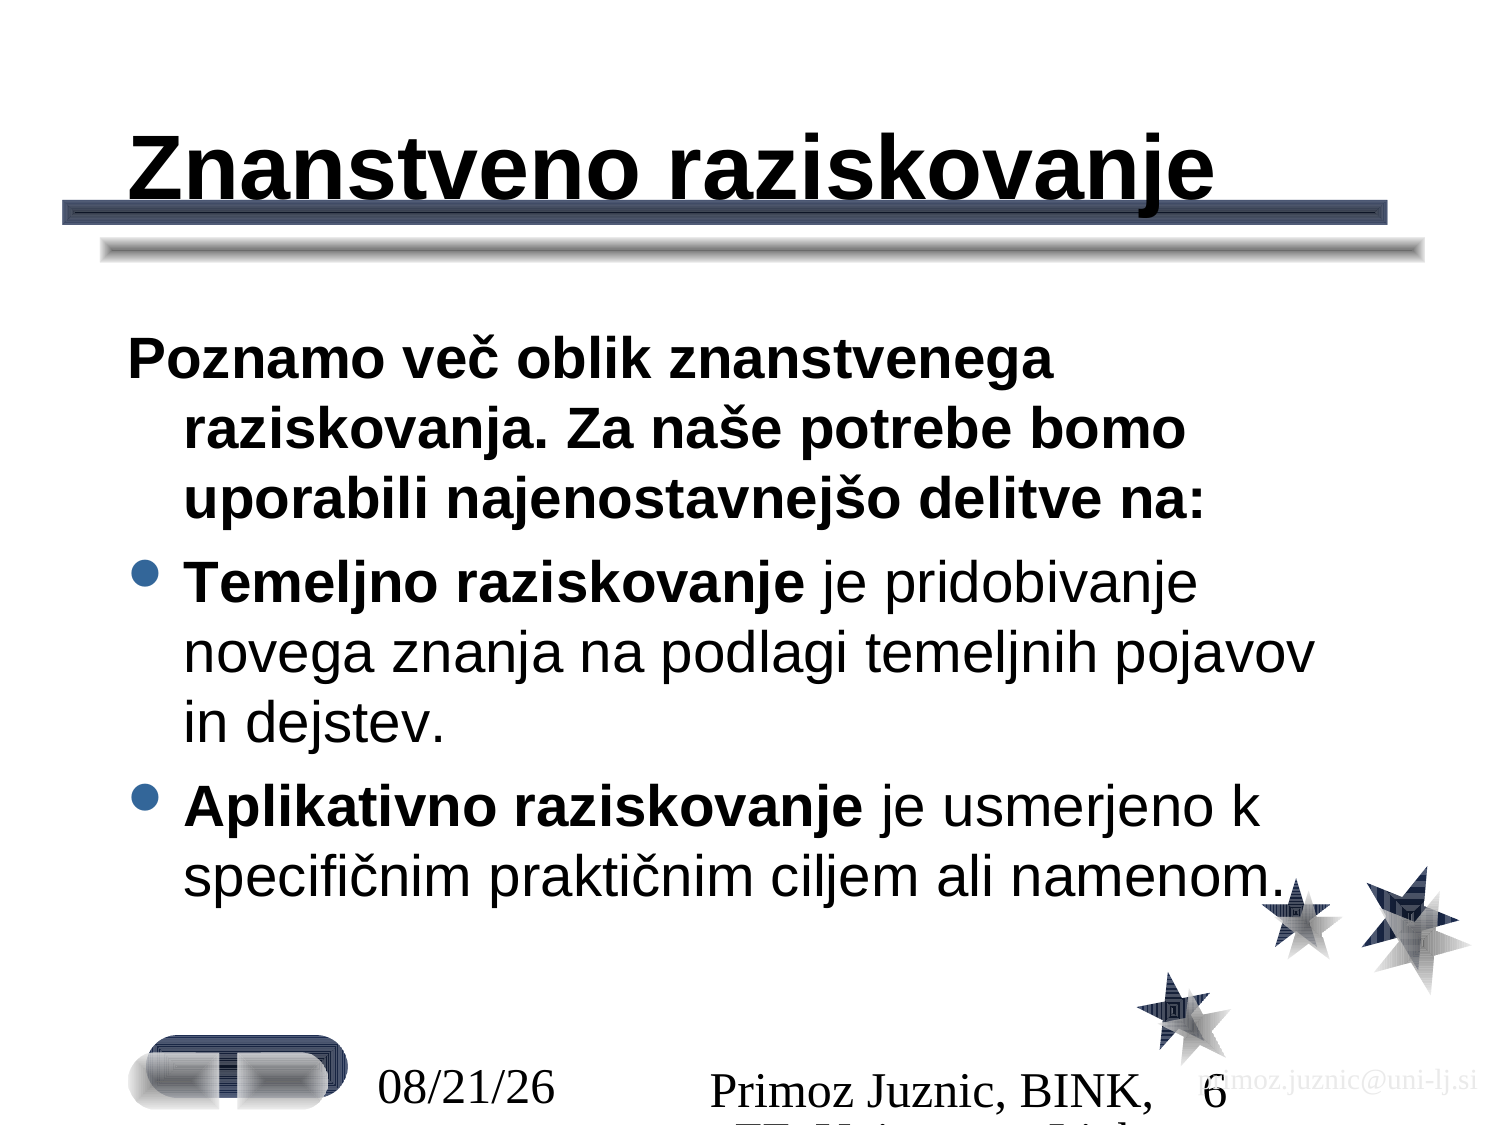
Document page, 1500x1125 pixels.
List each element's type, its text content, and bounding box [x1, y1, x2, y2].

list Poznamo več oblik znanstvenega raziskovanja. Za naše potrebe bomo uporabili najenostavnejšo delitve na: Temeljno raziskovanje je pridobivanje novega znanja na podlagi temeljnih pojavov in dejstev. Aplikativno raziskovanje je usmerjeno k specifičnim praktičnim ciljem ali namenom. [112, 312, 1388, 988]
title Znanstveno raziskovanje [112, 37, 1388, 225]
